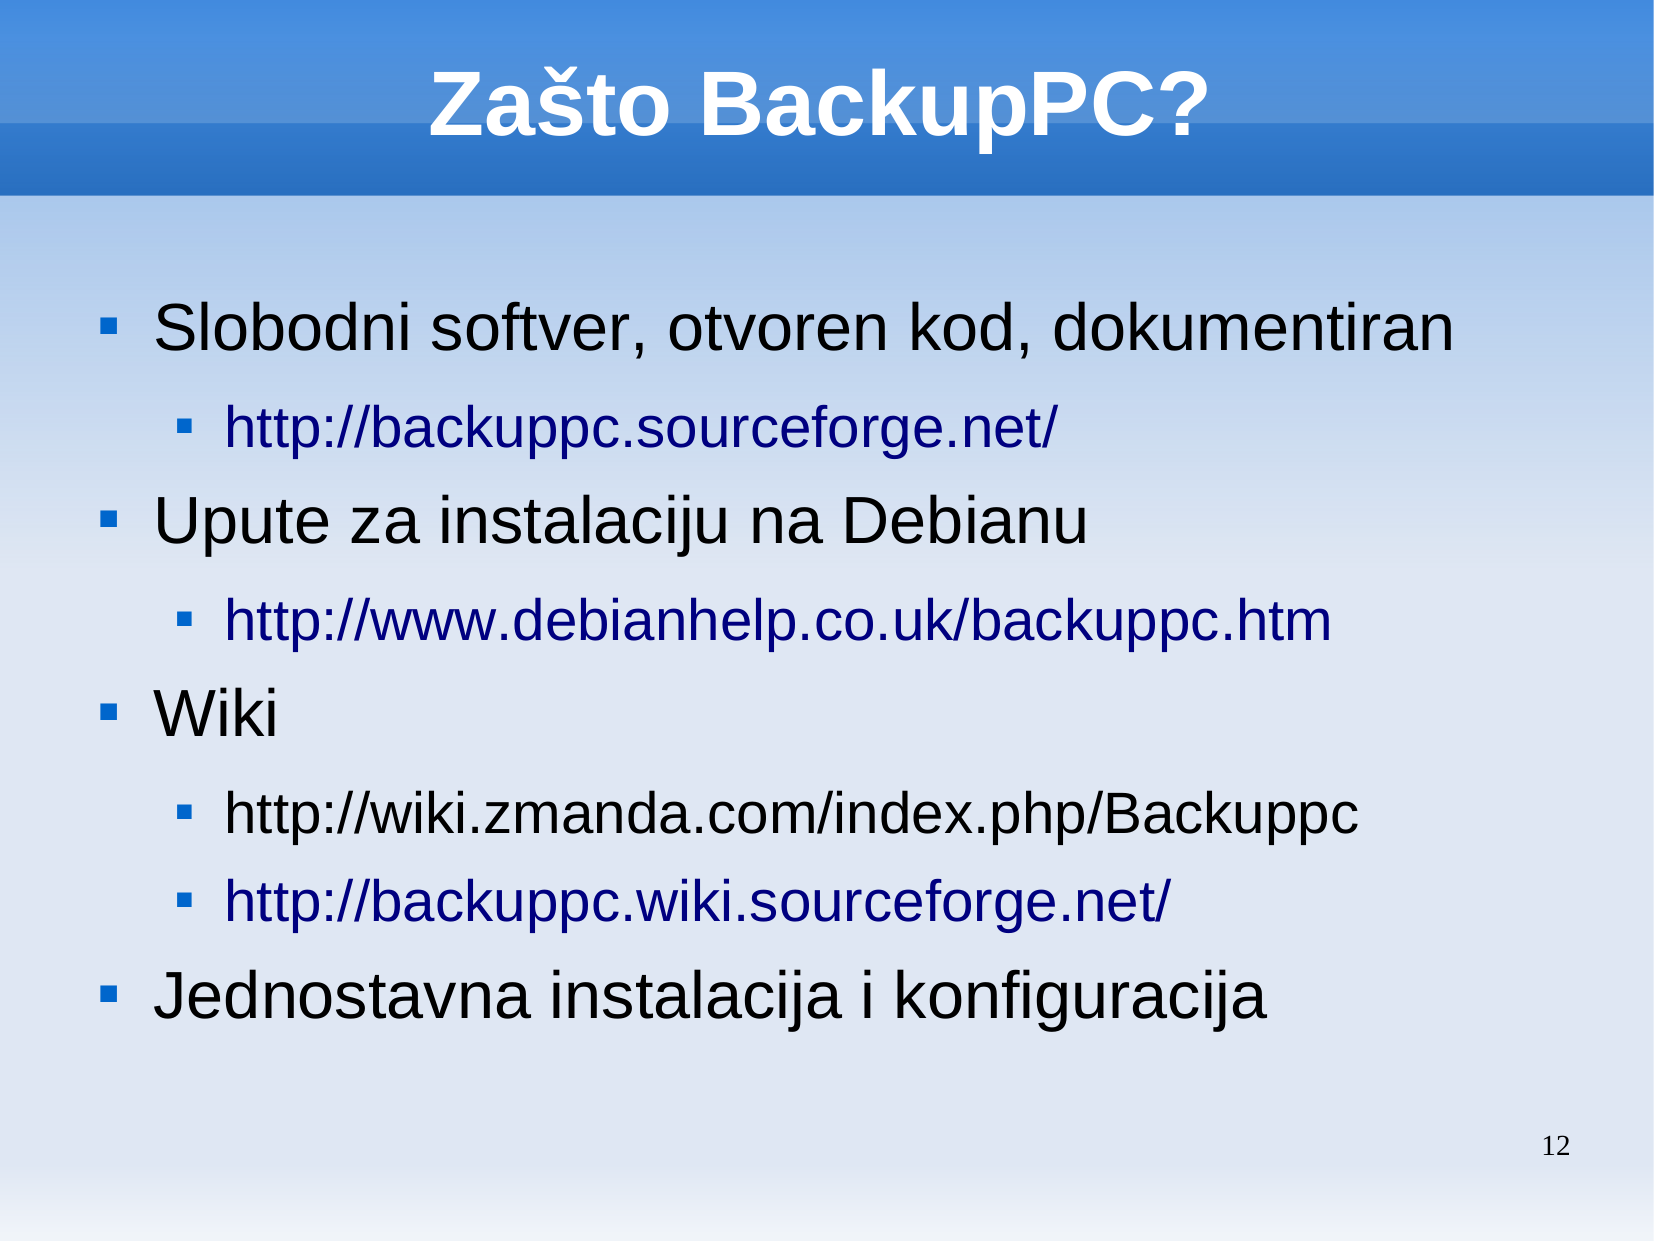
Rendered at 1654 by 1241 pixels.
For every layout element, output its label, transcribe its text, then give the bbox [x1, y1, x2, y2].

title Zašto BackupPC? [76, 7, 1565, 200]
picture [0, 0, 1654, 1241]
list Slobodni softver, otvoren kod, dokumentiran http://backuppc.sourceforge.net/ Upute za instalaciju na Debianu http://www.debianhelp.co.uk/backuppc.htm Wiki http://wiki.zmanda.com/index.php/Backuppc http://backuppc.wiki.sourceforge.net/ Jednostavna instalacija i konfiguracija [82, 290, 1571, 1094]
